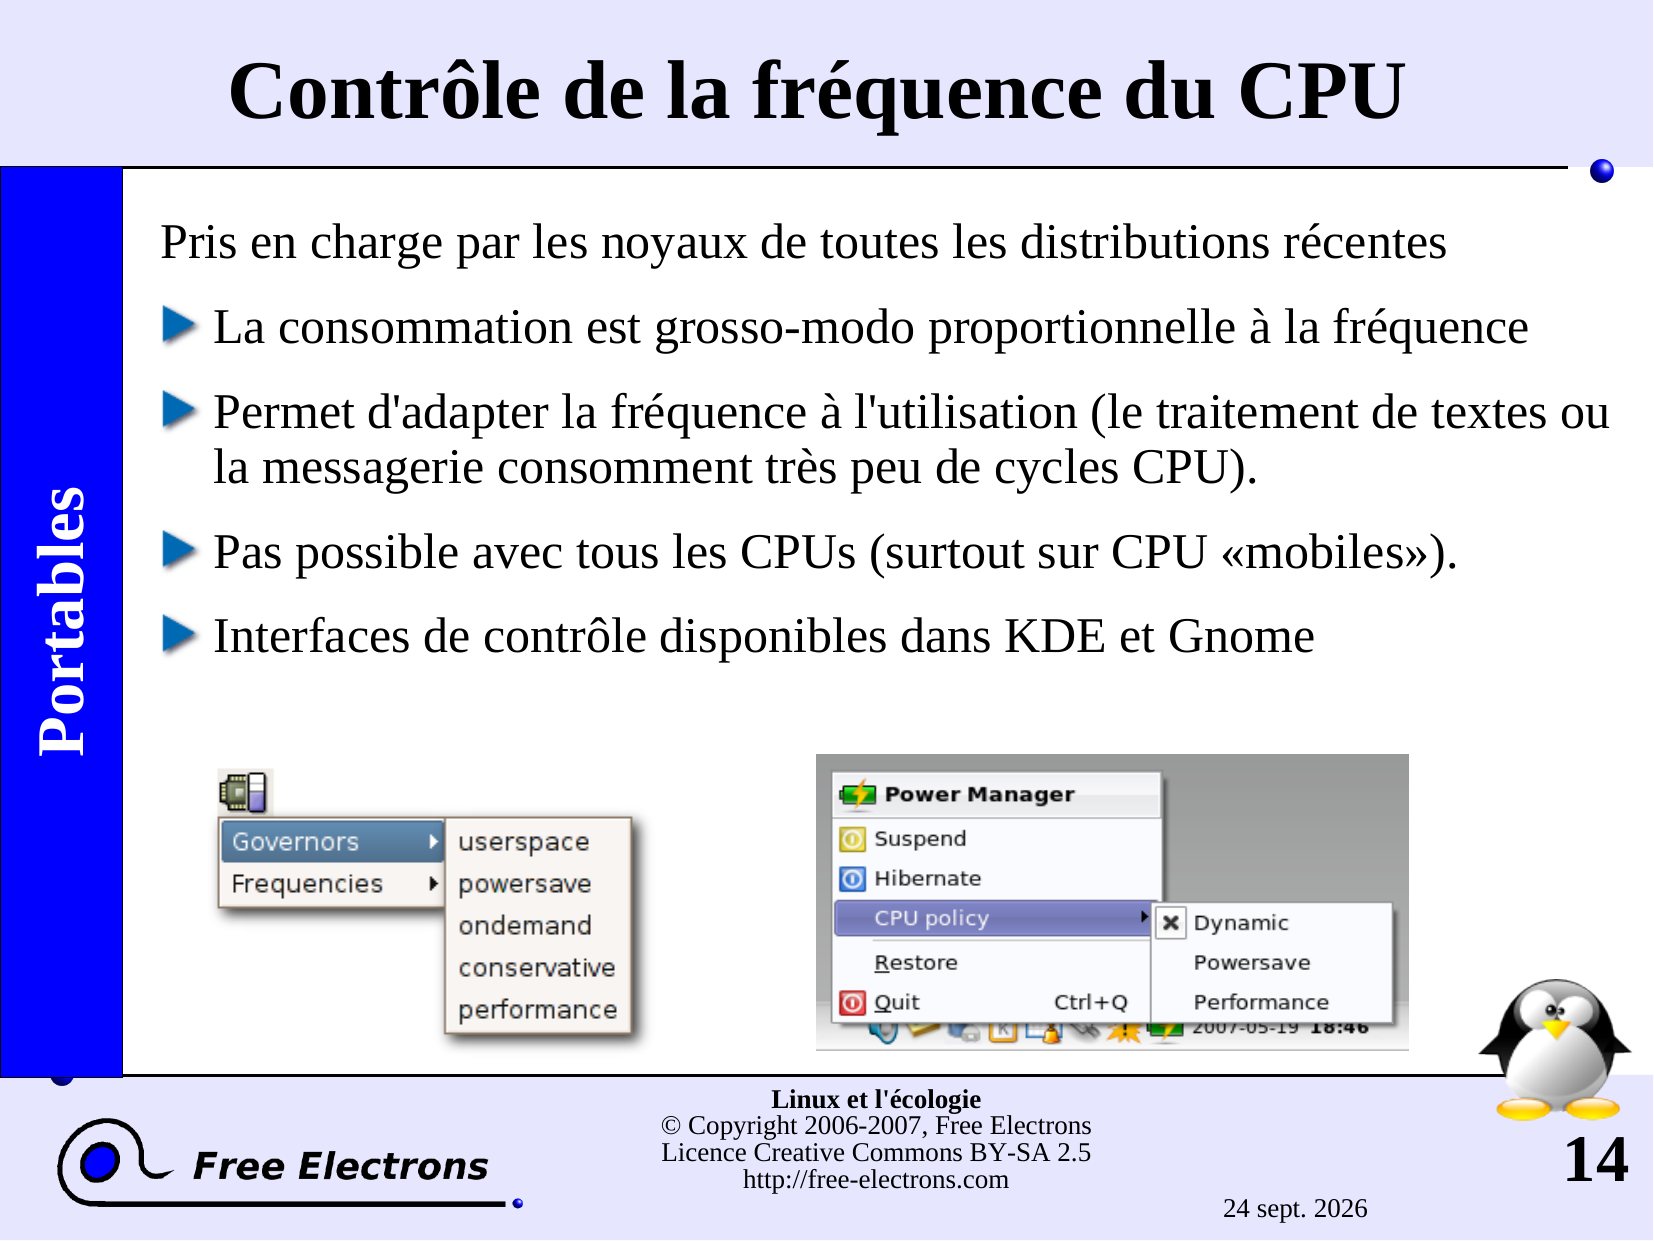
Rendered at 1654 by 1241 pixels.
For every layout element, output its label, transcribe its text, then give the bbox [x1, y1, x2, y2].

picture [166, 761, 695, 1074]
text_box Portables [0, 166, 123, 1078]
picture [816, 754, 1409, 1051]
picture [50, 1107, 527, 1216]
title Contrôle de la fréquence du CPU [33, 29, 1604, 153]
list Pris en charge par les noyaux de toutes les distributions récentes La consommation est grosso-modo proportionnelle à la fréquence Permet d'adapter la fréquence à l'utilisation (le traitement de textes ou la messagerie consomment très peu de cycles CPU). Pas possible avec tous les CPUs (surtout sur CPU «mobiles»). Interfaces de contrôle disponibles dans KDE et Gnome [142, 213, 1617, 1064]
picture [1476, 979, 1634, 1121]
